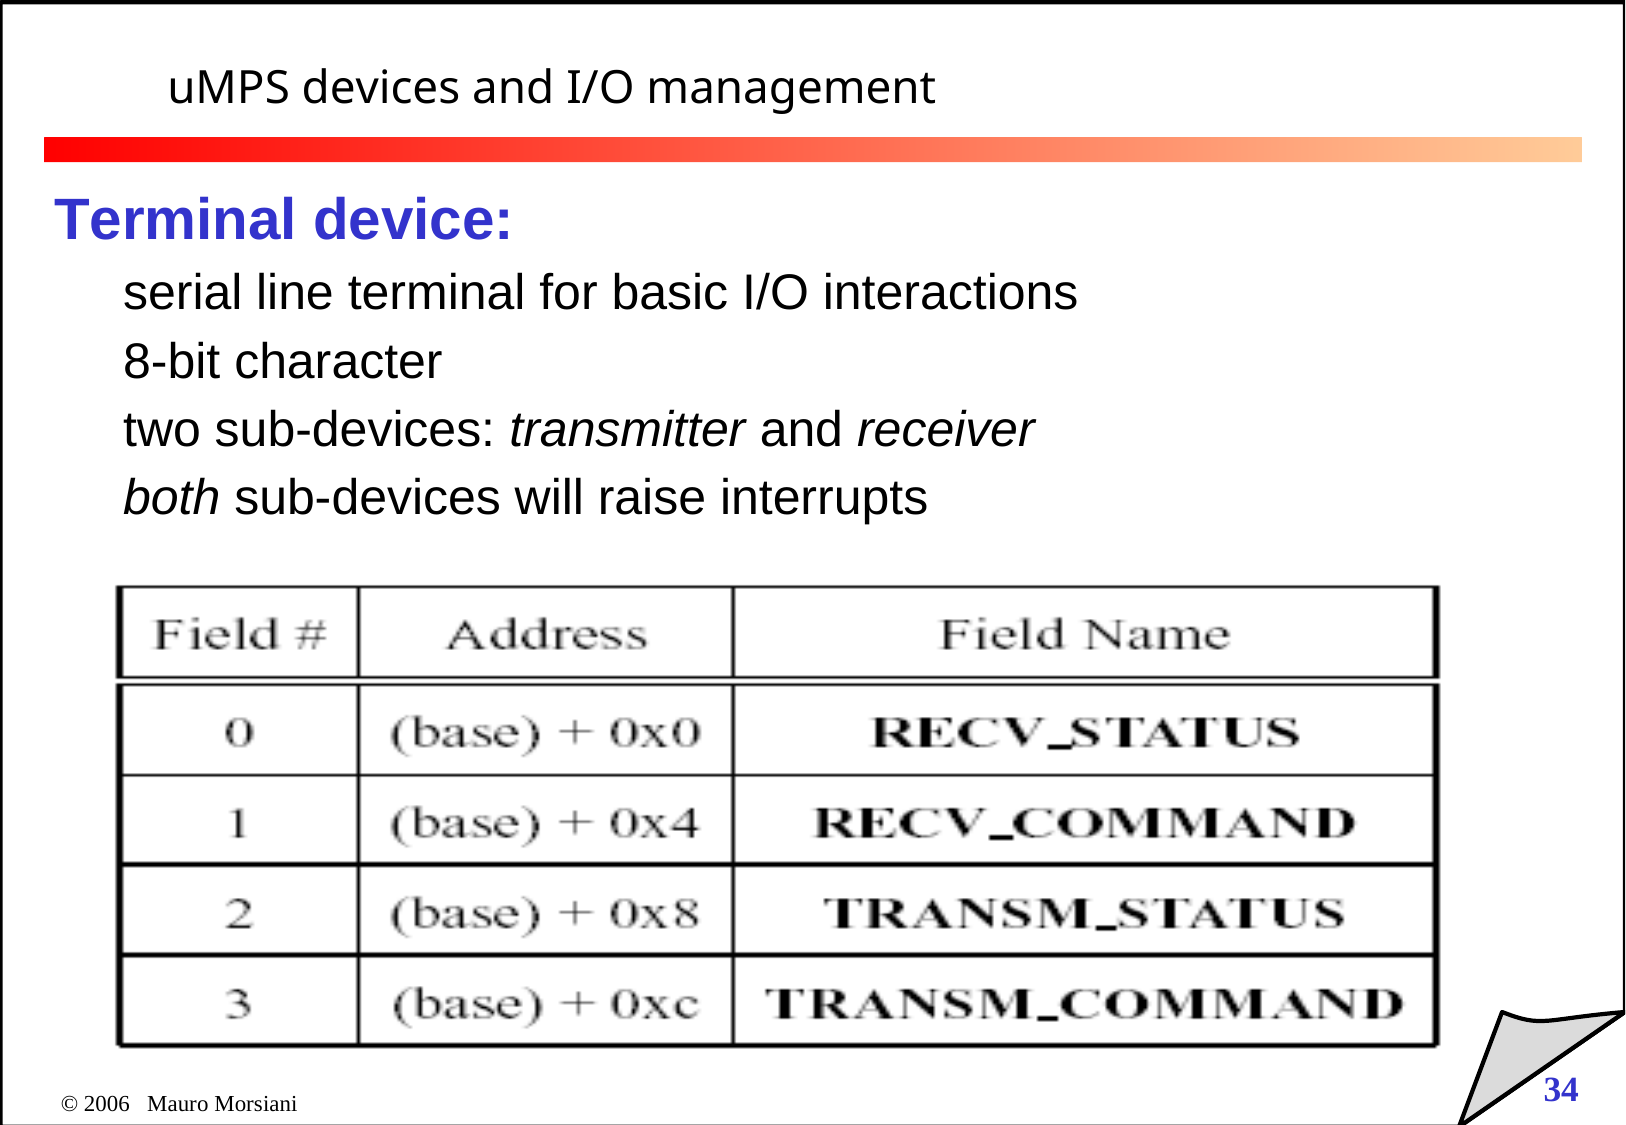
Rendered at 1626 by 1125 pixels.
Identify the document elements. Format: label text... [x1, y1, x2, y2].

picture [107, 579, 1458, 1056]
title uMPS devices and I/O management [37, 44, 1587, 130]
list Terminal device: serial line terminal for basic I/O interactions 8-bit character two sub-devices: transmitter and receiver both sub-devices will raise interrupts [54, 187, 1569, 1059]
